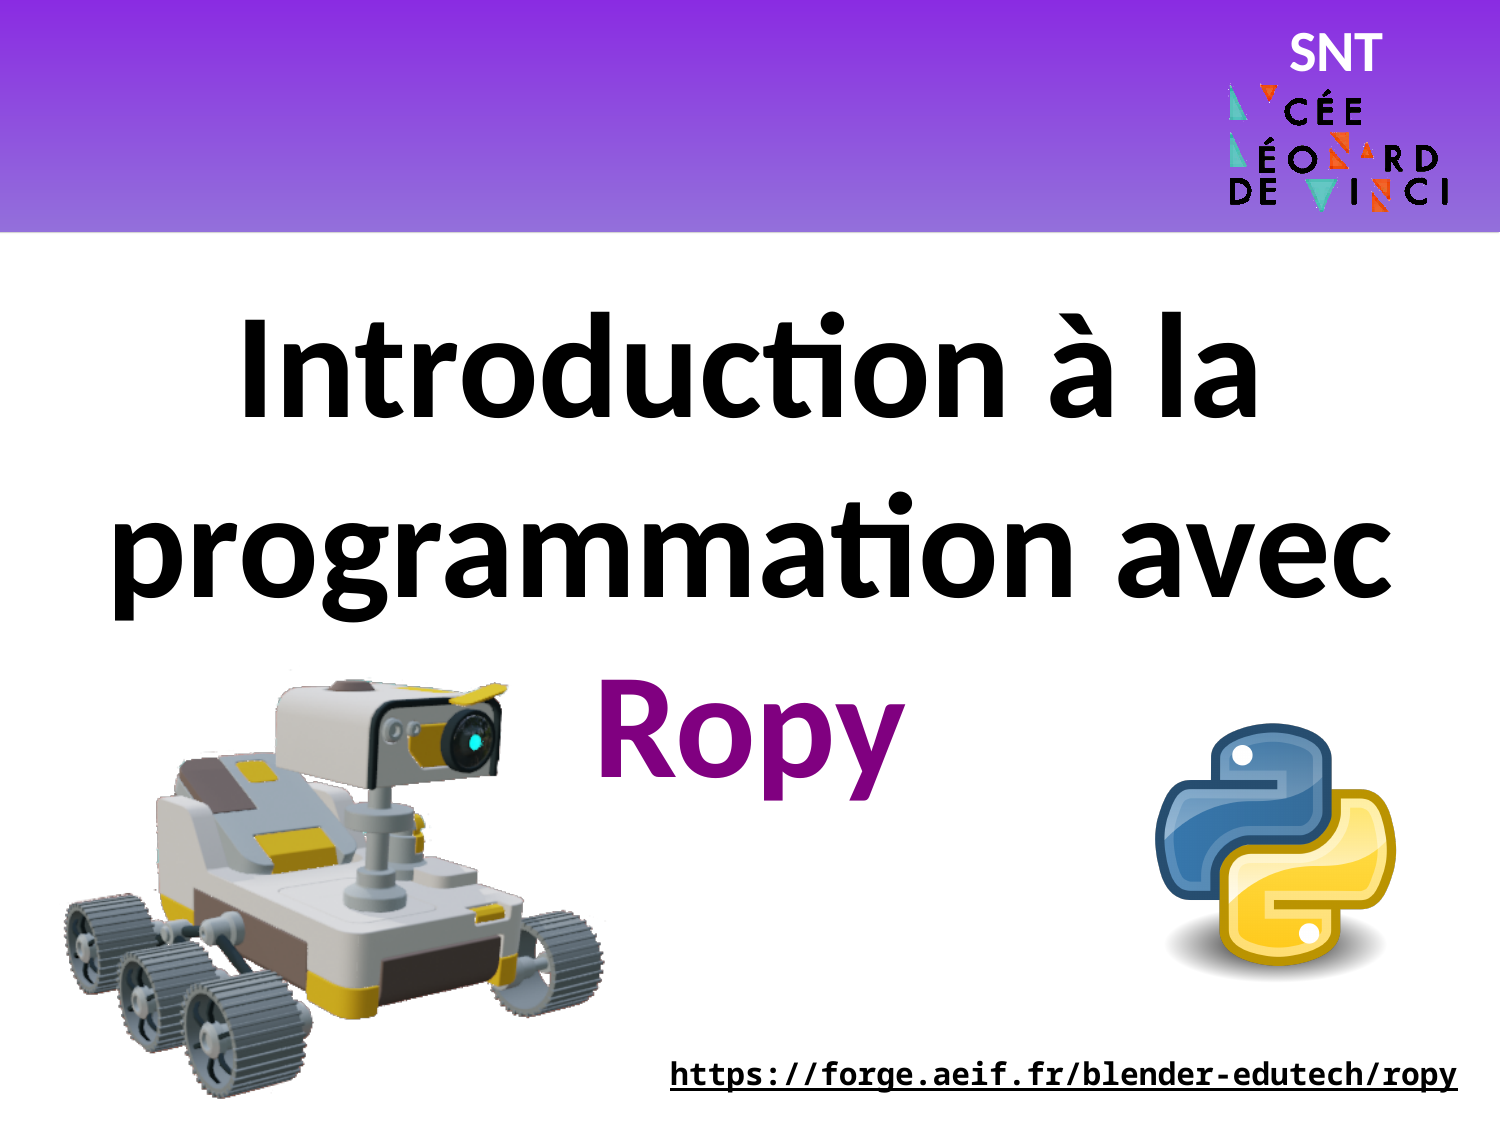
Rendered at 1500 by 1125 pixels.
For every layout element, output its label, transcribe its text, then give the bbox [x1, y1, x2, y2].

picture [1224, 78, 1450, 215]
text_box https://forge.aeif.fr/blender-edutech/ropy [595, 1050, 1473, 1097]
text_box SNT [1226, 6, 1447, 78]
picture [1139, 717, 1412, 989]
subtitle Introduction à la programmation avec Ropy [0, 259, 1500, 548]
picture [48, 665, 615, 1120]
text_box [0, 0, 1500, 232]
